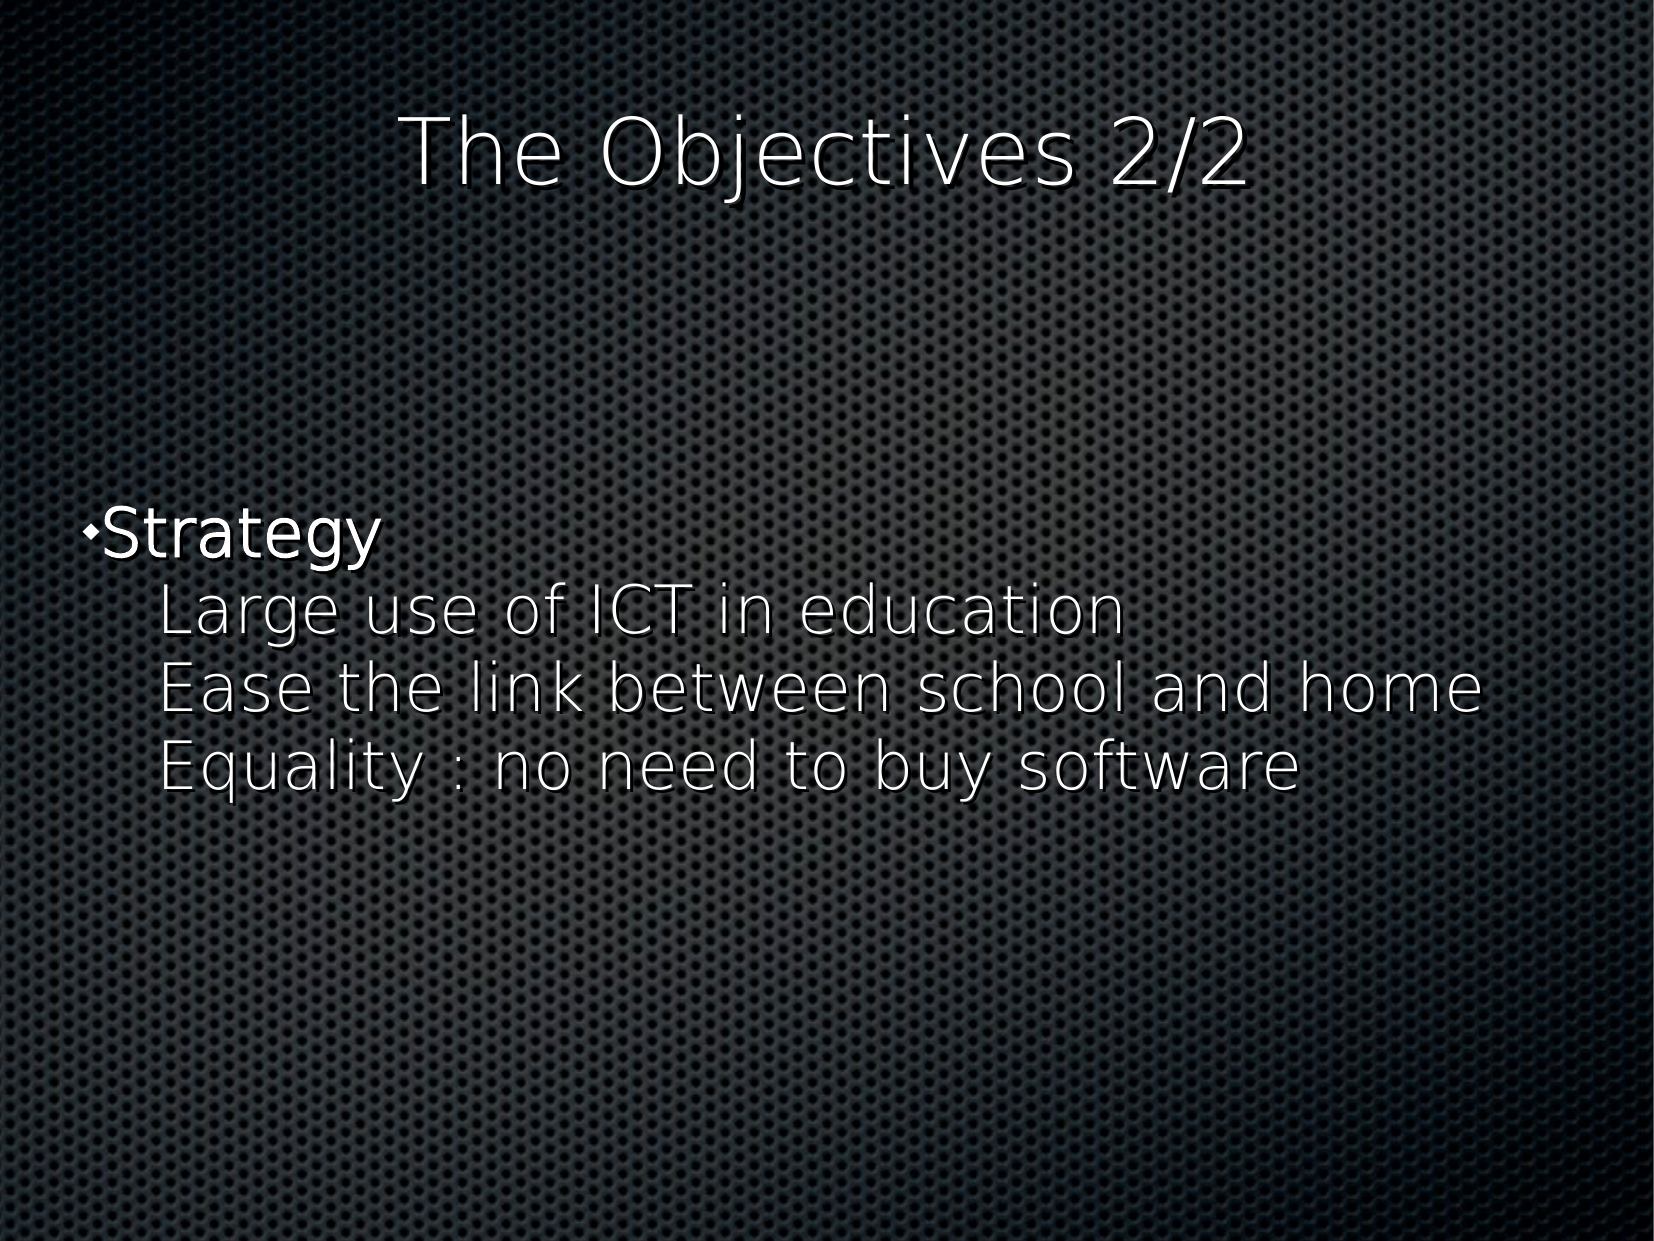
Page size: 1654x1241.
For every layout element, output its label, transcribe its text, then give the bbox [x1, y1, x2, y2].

subtitle Strategy Large use of ICT in education Ease the link between school and home Equality : no need to buy software [82, 290, 1538, 1010]
picture [0, 0, 1654, 1241]
title The Objectives 2/2 [82, 49, 1571, 257]
